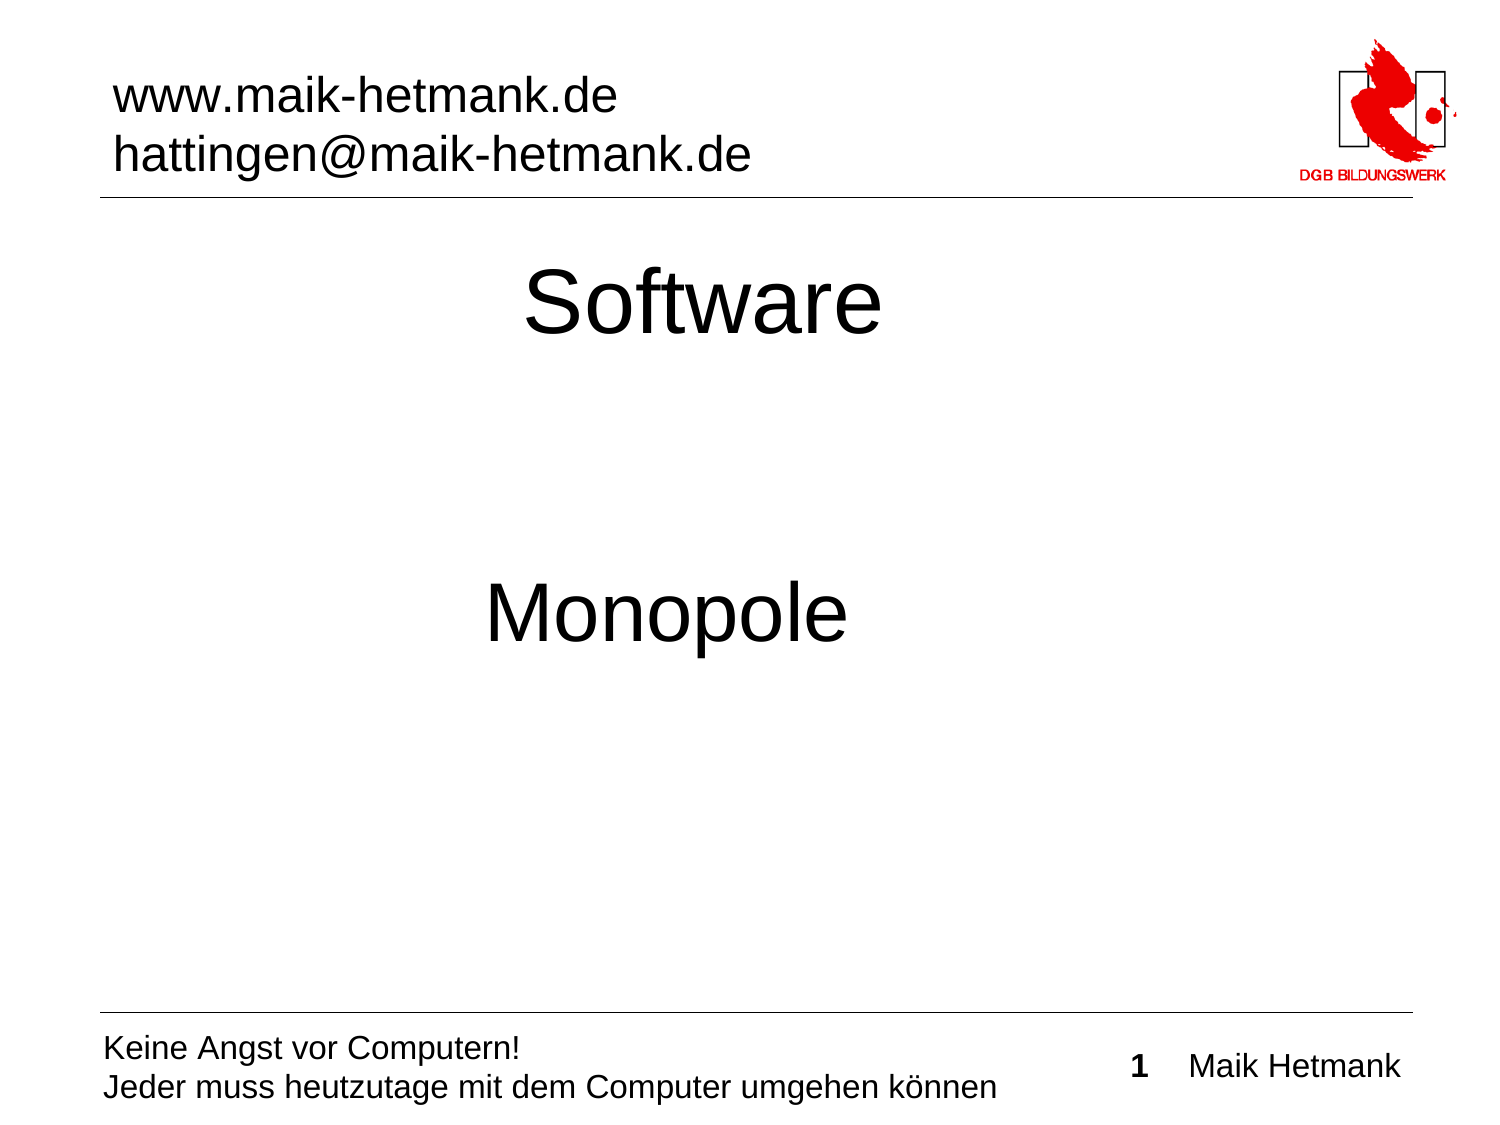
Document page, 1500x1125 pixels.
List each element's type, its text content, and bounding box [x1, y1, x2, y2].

picture [1299, 37, 1457, 181]
text_box Monopole [484, 559, 1027, 653]
text_box www.maik-hetmank.de hattingen@maik-hetmank.de [112, 64, 754, 180]
list Software [508, 242, 1109, 361]
